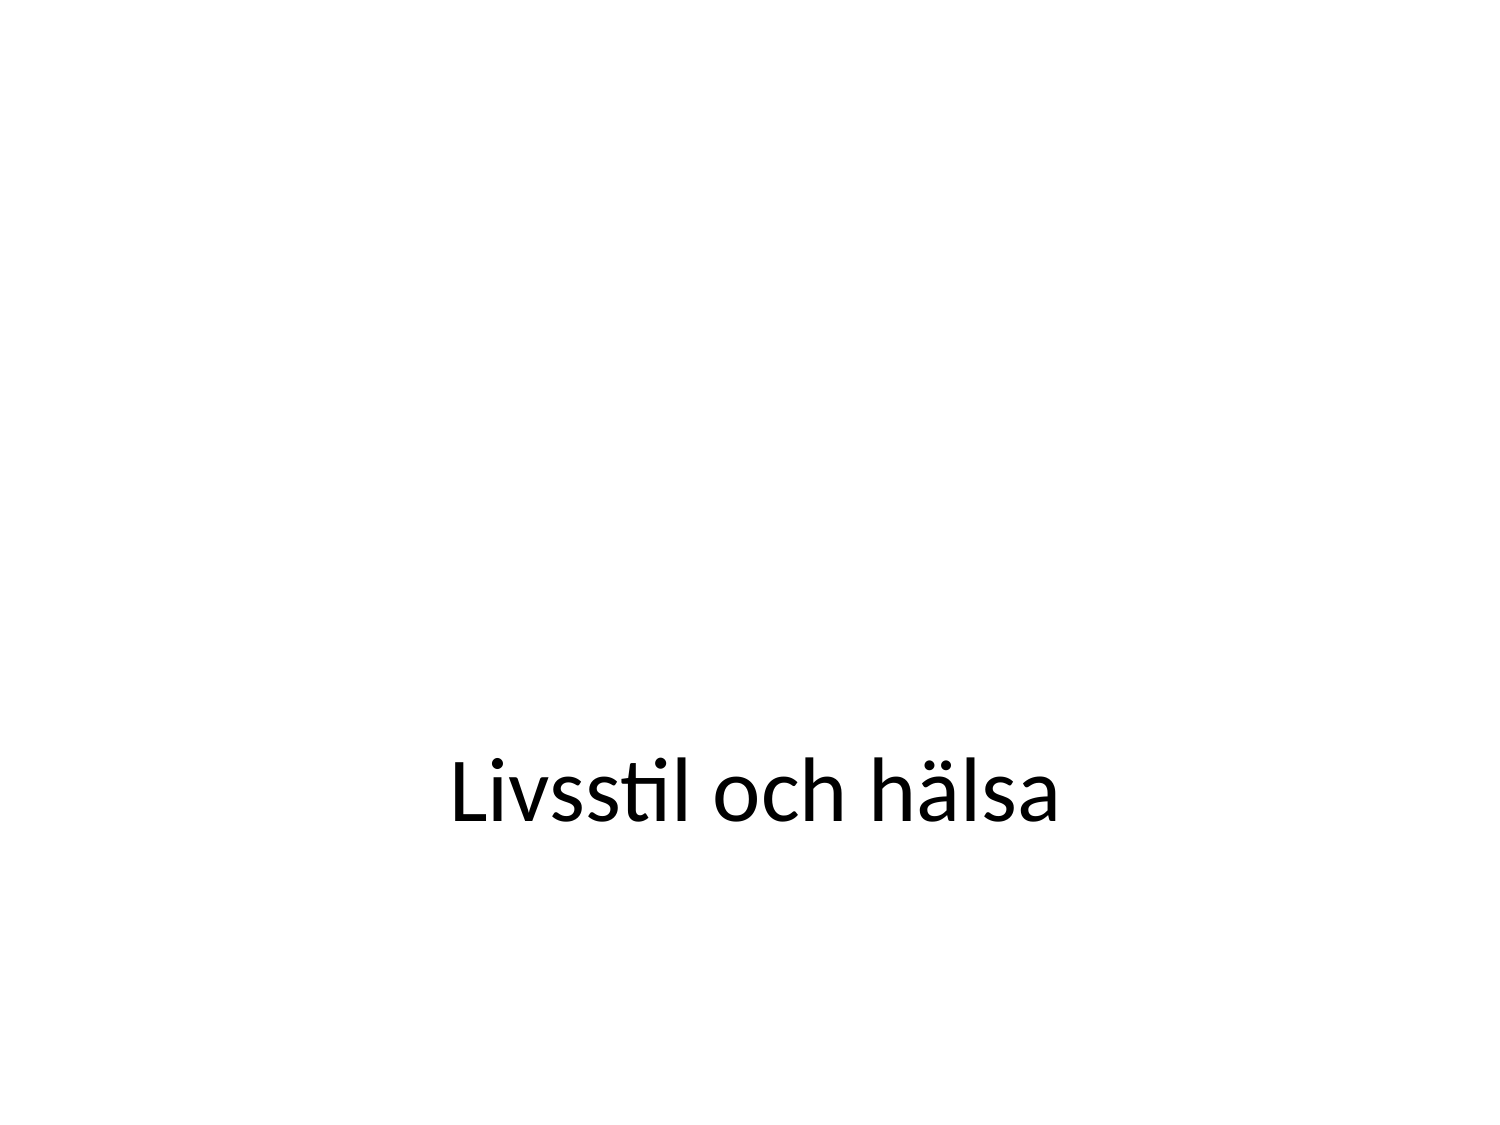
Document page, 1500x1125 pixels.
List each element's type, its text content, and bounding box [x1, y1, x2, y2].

title Livsstil och hälsa [118, 722, 1394, 947]
